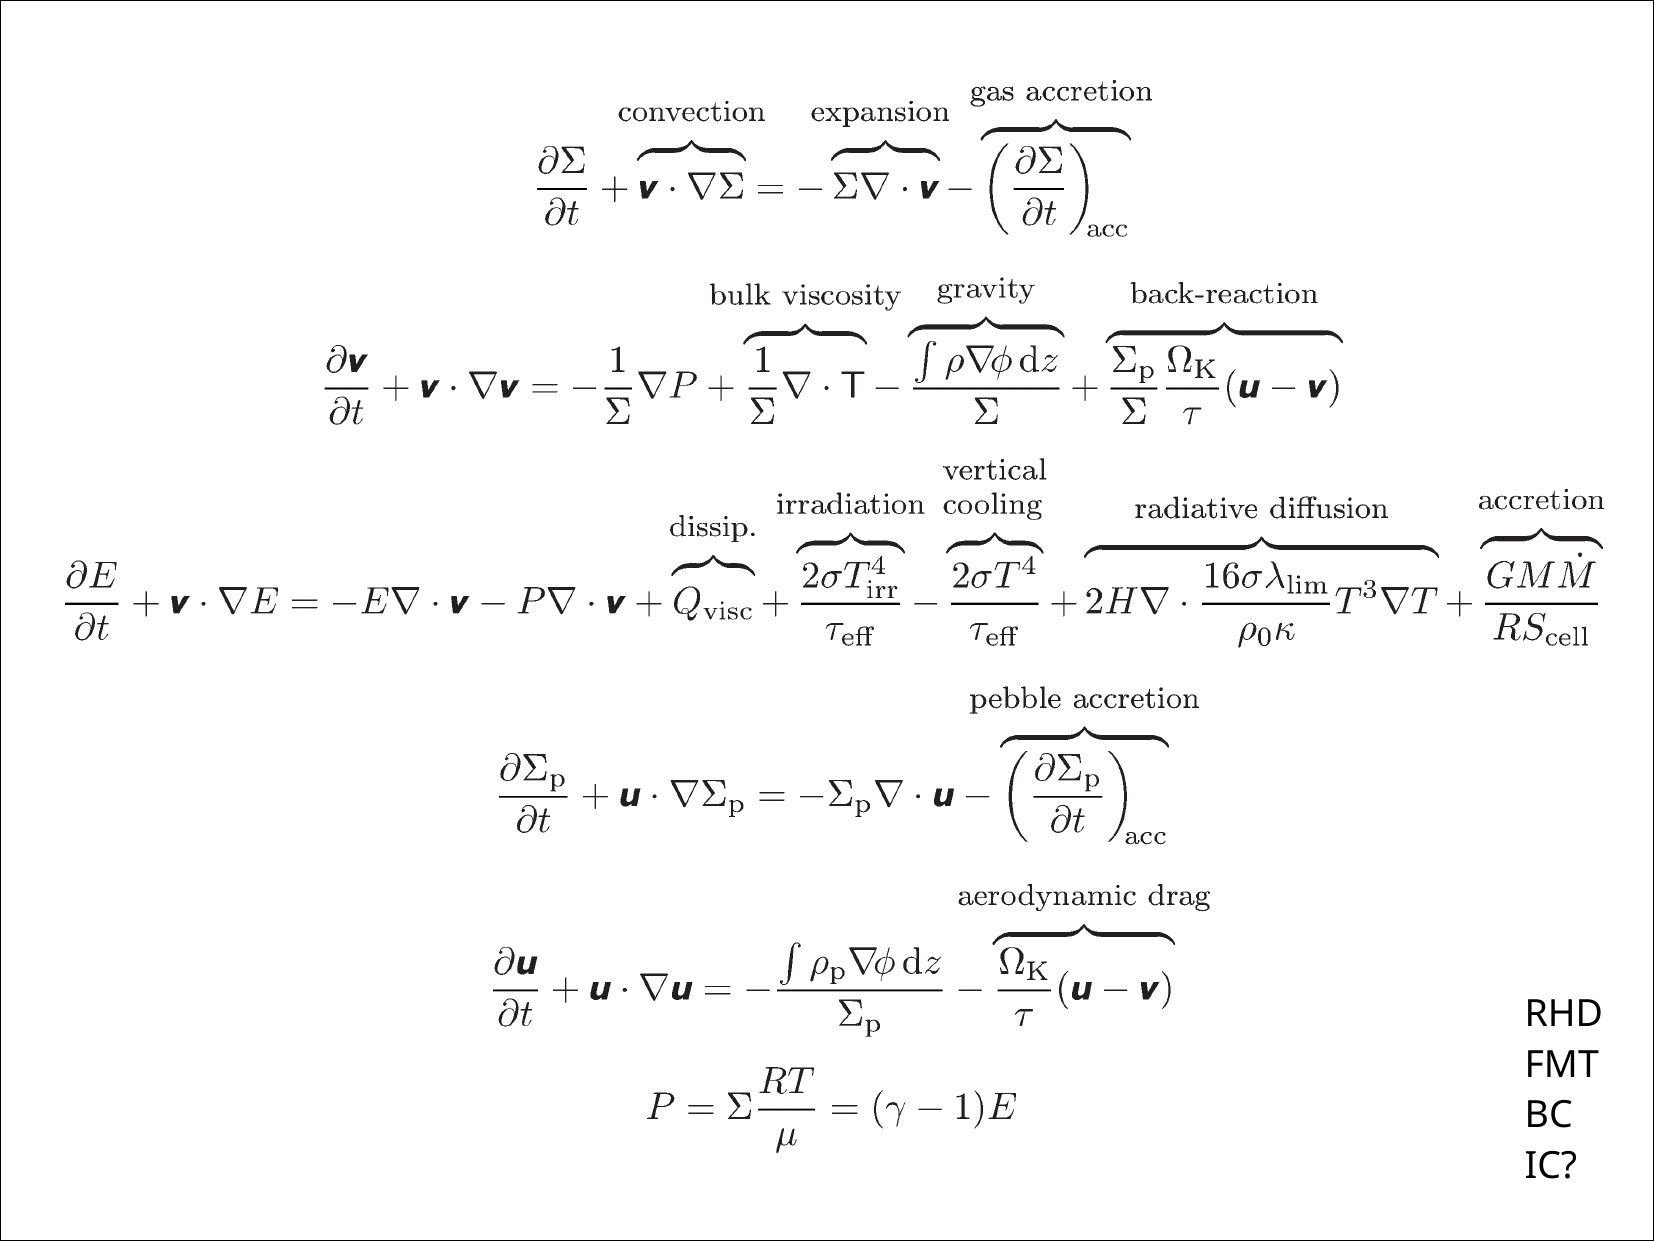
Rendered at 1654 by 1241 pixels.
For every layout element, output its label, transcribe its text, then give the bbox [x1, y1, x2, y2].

text_box RHD FMT BC IC? [1509, 978, 1609, 1183]
picture [65, 80, 1604, 1153]
text_box [0, 0, 1654, 1241]
